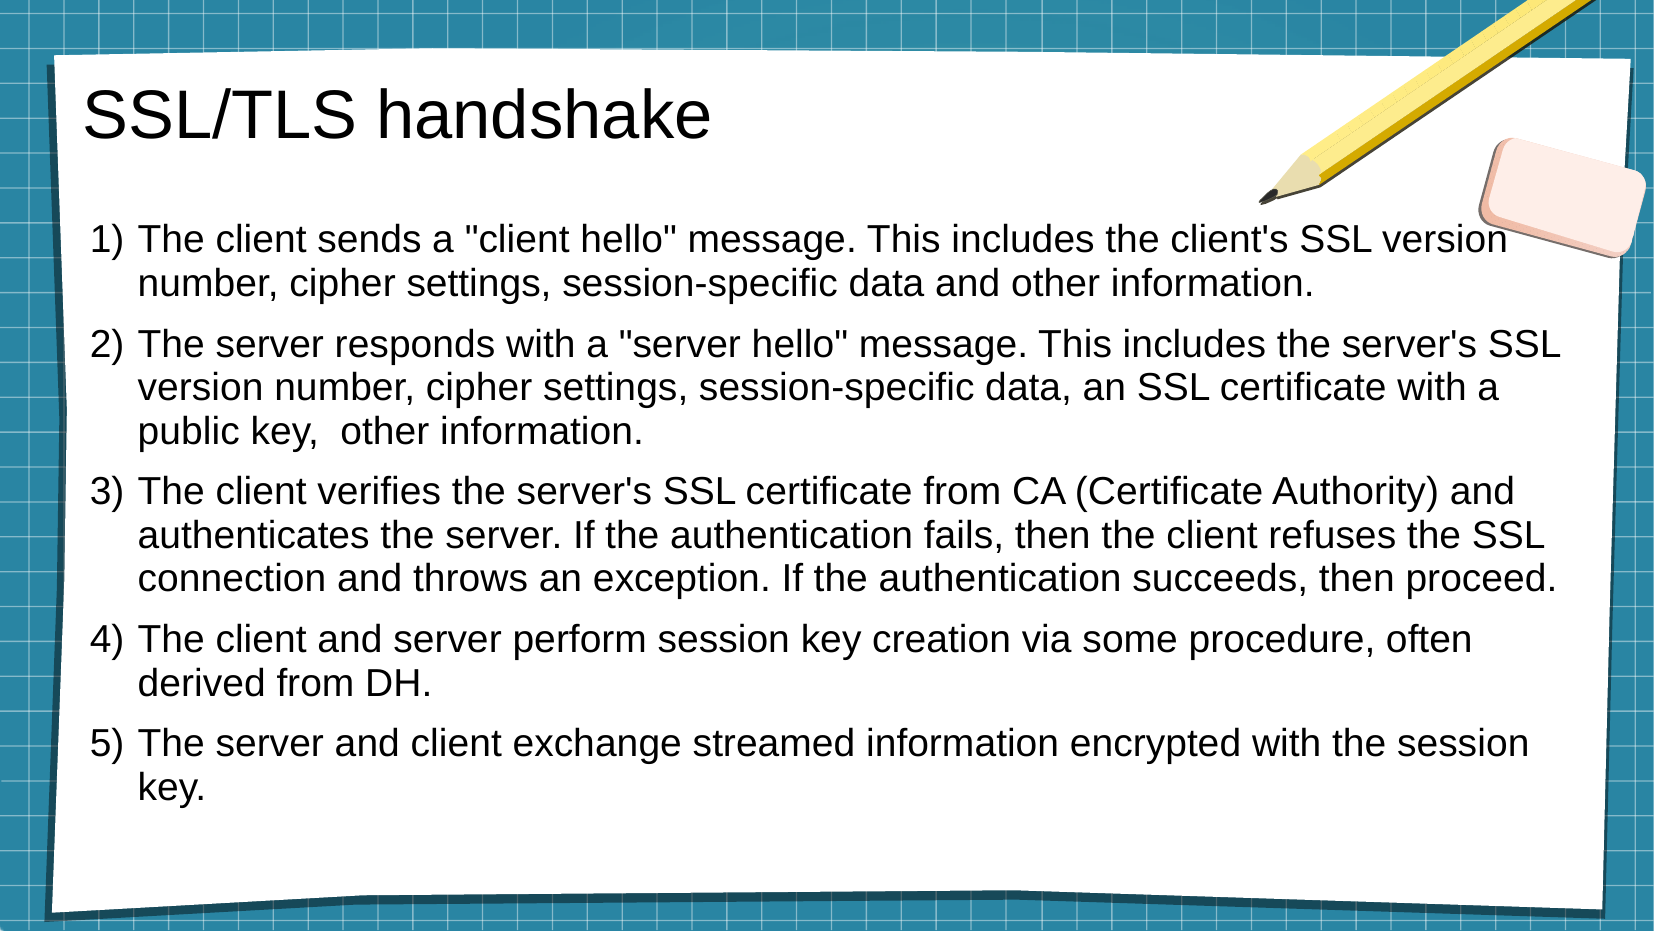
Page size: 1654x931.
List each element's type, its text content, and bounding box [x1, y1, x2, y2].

title SSL/TLS handshake [82, 37, 1571, 193]
list The client sends a "client hello" message. This includes the client's SSL version number, cipher settings, session-specific data and other information. The server responds with a "server hello" message. This includes the server's SSL version number, cipher settings, session-specific data, an SSL certificate with a public key, other information. The client verifies the server's SSL certificate from CA (Certificate Authority) and authenticates the server. If the authentication fails, then the client refuses the SSL connection and throws an exception. If the authentication succeeds, then proceed. The client and server perform session key creation via some procedure, often derived from DH. The server and client exchange streamed information encrypted with the session key. [82, 217, 1571, 827]
